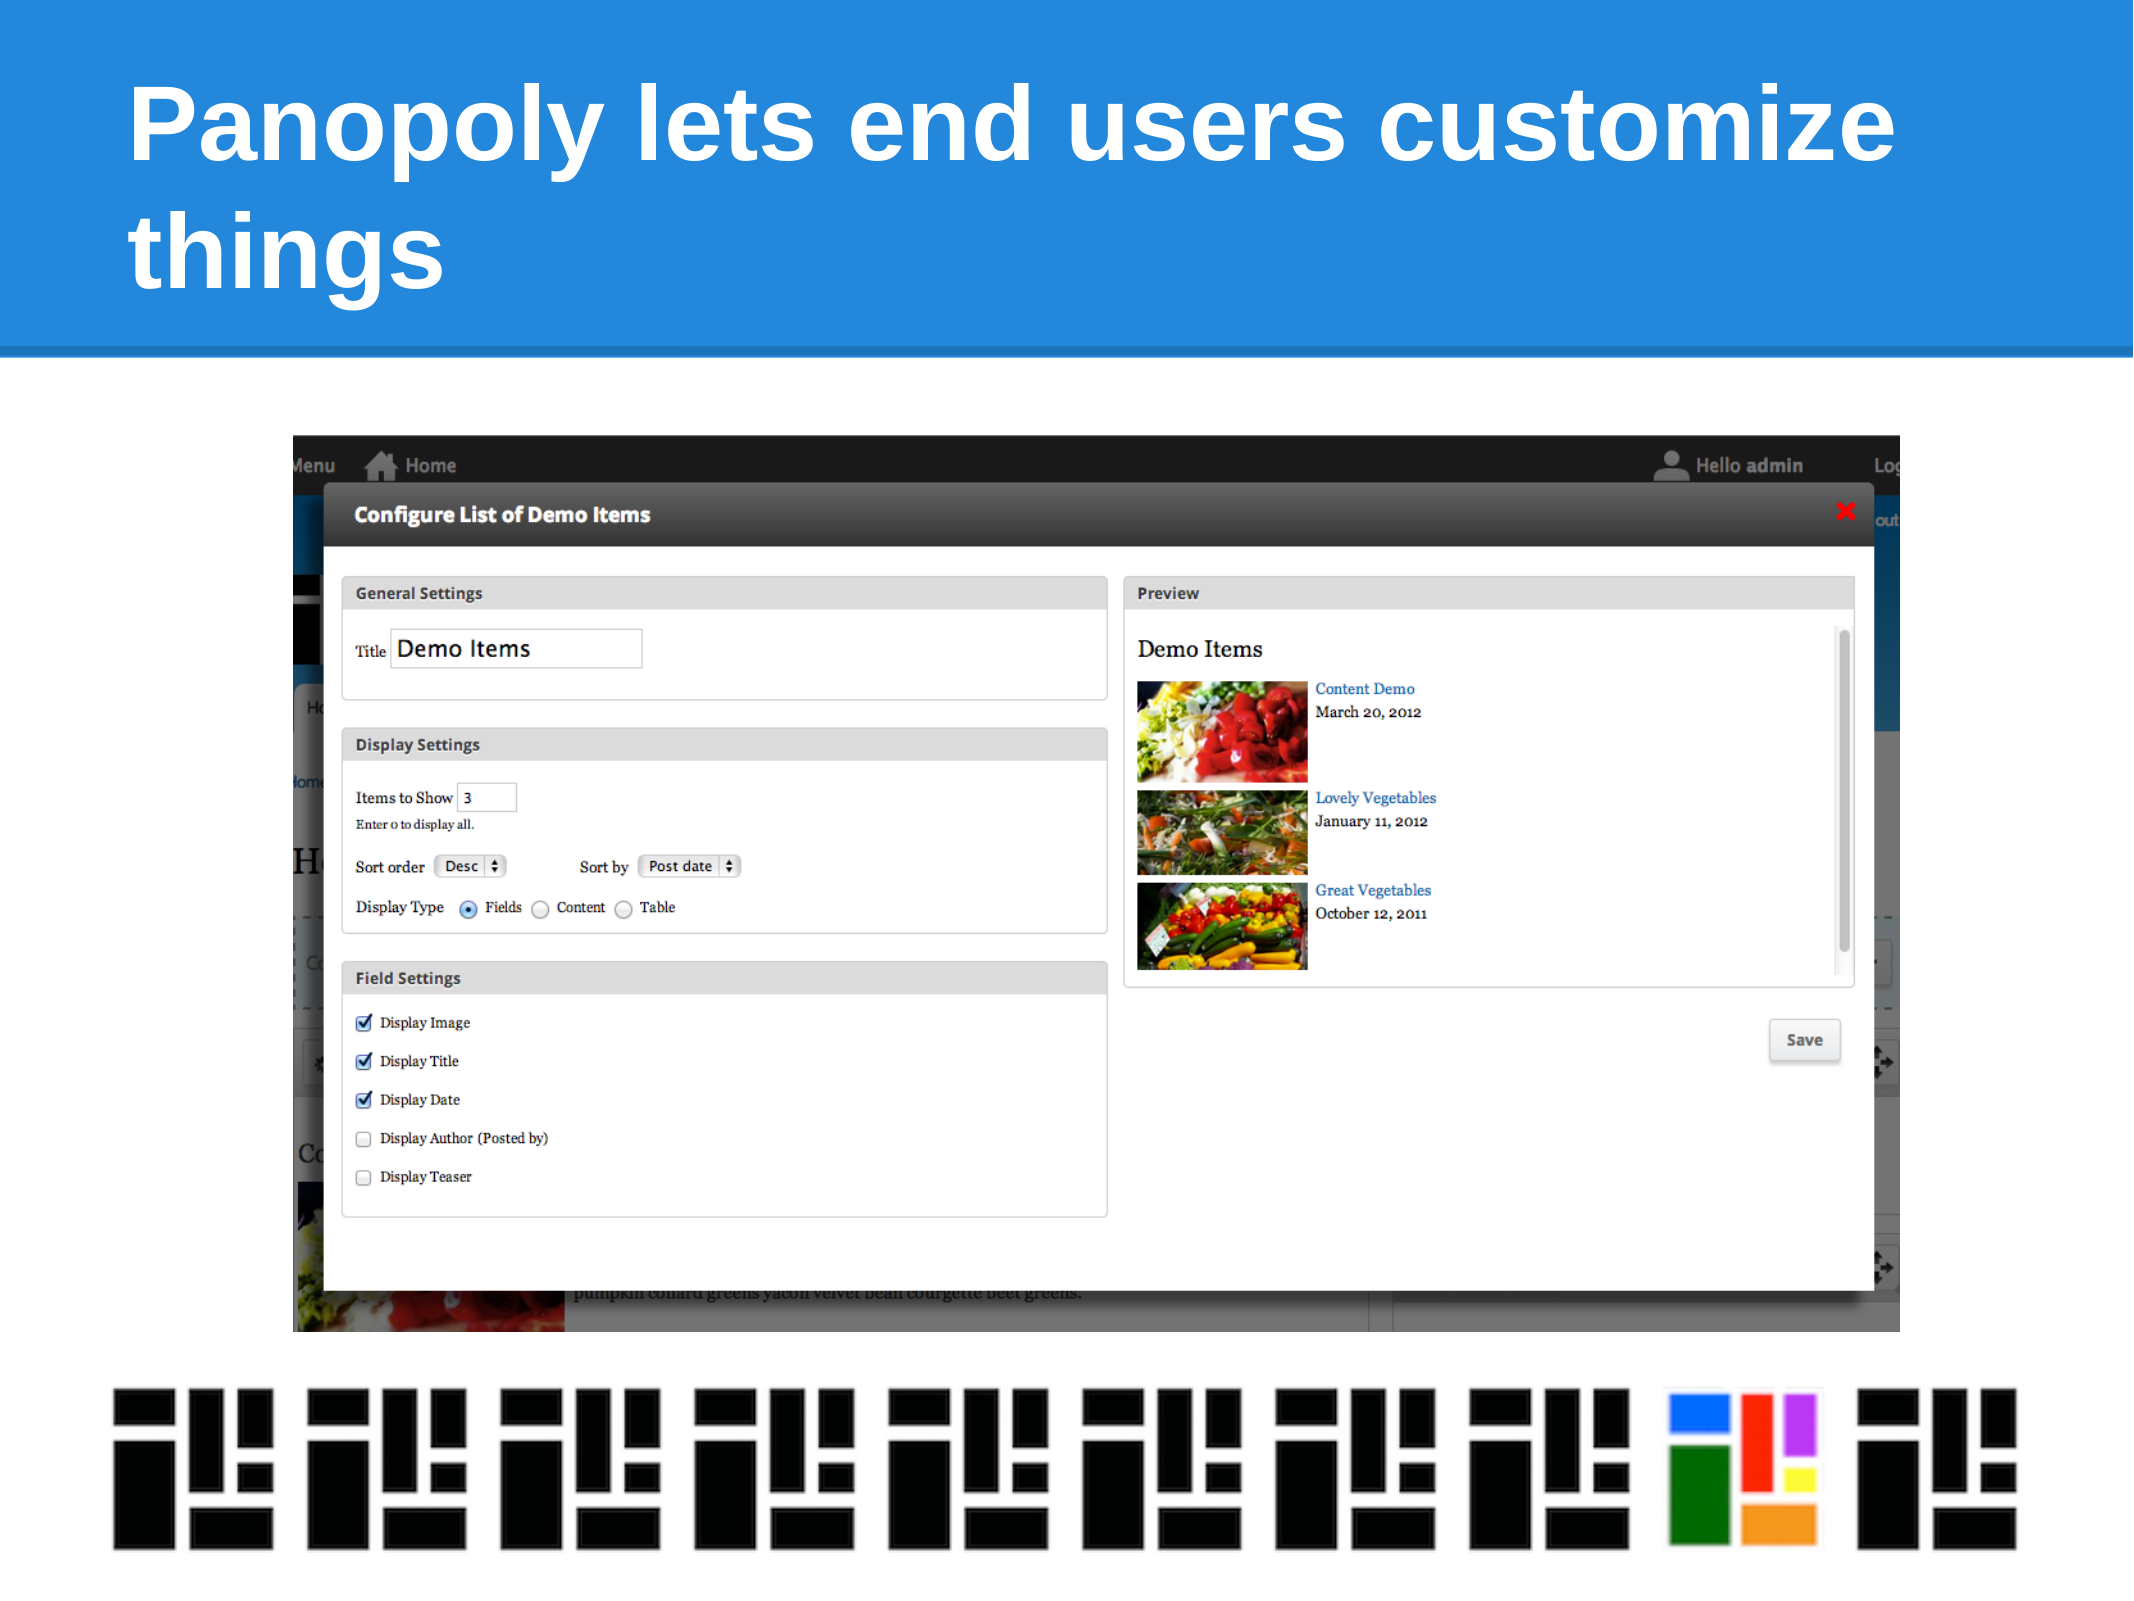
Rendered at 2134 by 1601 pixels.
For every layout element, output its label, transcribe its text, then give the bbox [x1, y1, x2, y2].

picture [497, 1385, 665, 1553]
picture [885, 1385, 1053, 1553]
picture [1079, 1385, 1246, 1553]
picture [1466, 1385, 1634, 1553]
picture [304, 1385, 471, 1553]
picture [293, 435, 1900, 1332]
title Panopoly lets end users customize things [106, 64, 2027, 331]
picture [691, 1385, 859, 1553]
picture [1272, 1385, 1440, 1553]
picture [110, 1385, 278, 1553]
picture [1660, 1385, 1827, 1553]
picture [1854, 1385, 2021, 1553]
